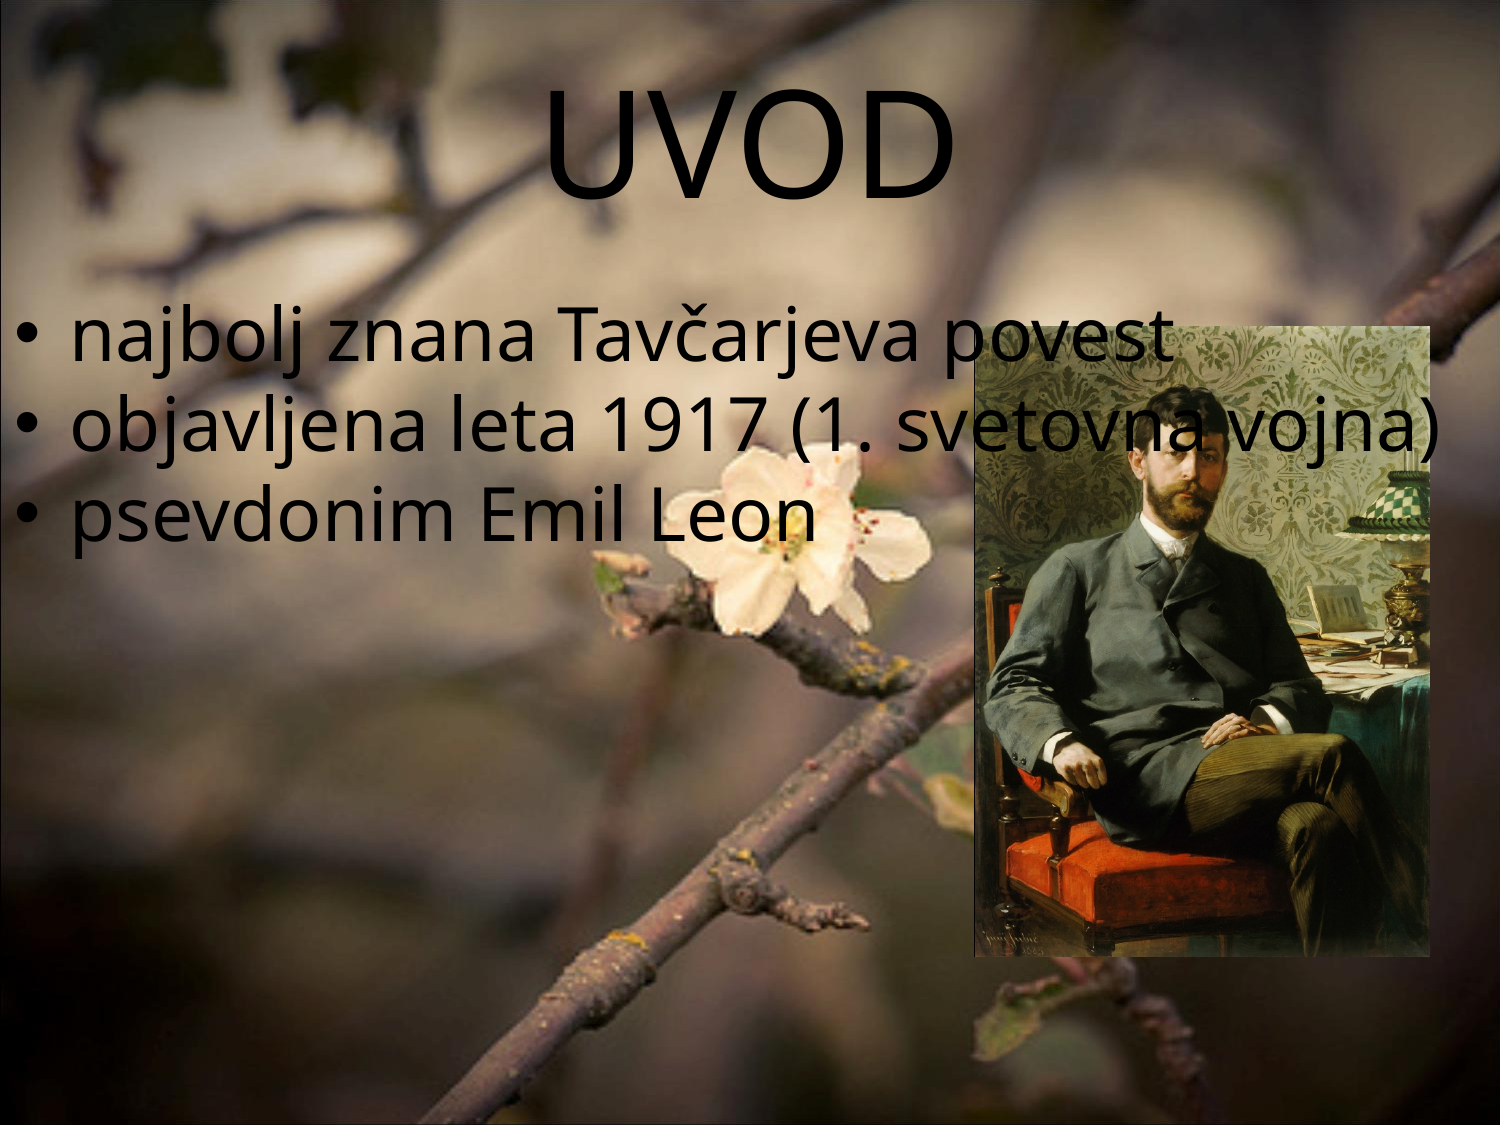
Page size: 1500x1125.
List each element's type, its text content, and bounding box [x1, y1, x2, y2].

picture [0, 0, 1500, 1125]
text_box najbolj znana Tavčarjeva povest objavljena leta 1917 (1. svetovna vojna) psevdonim Emil Leon [0, 278, 1459, 564]
title UVOD [75, 45, 1425, 233]
